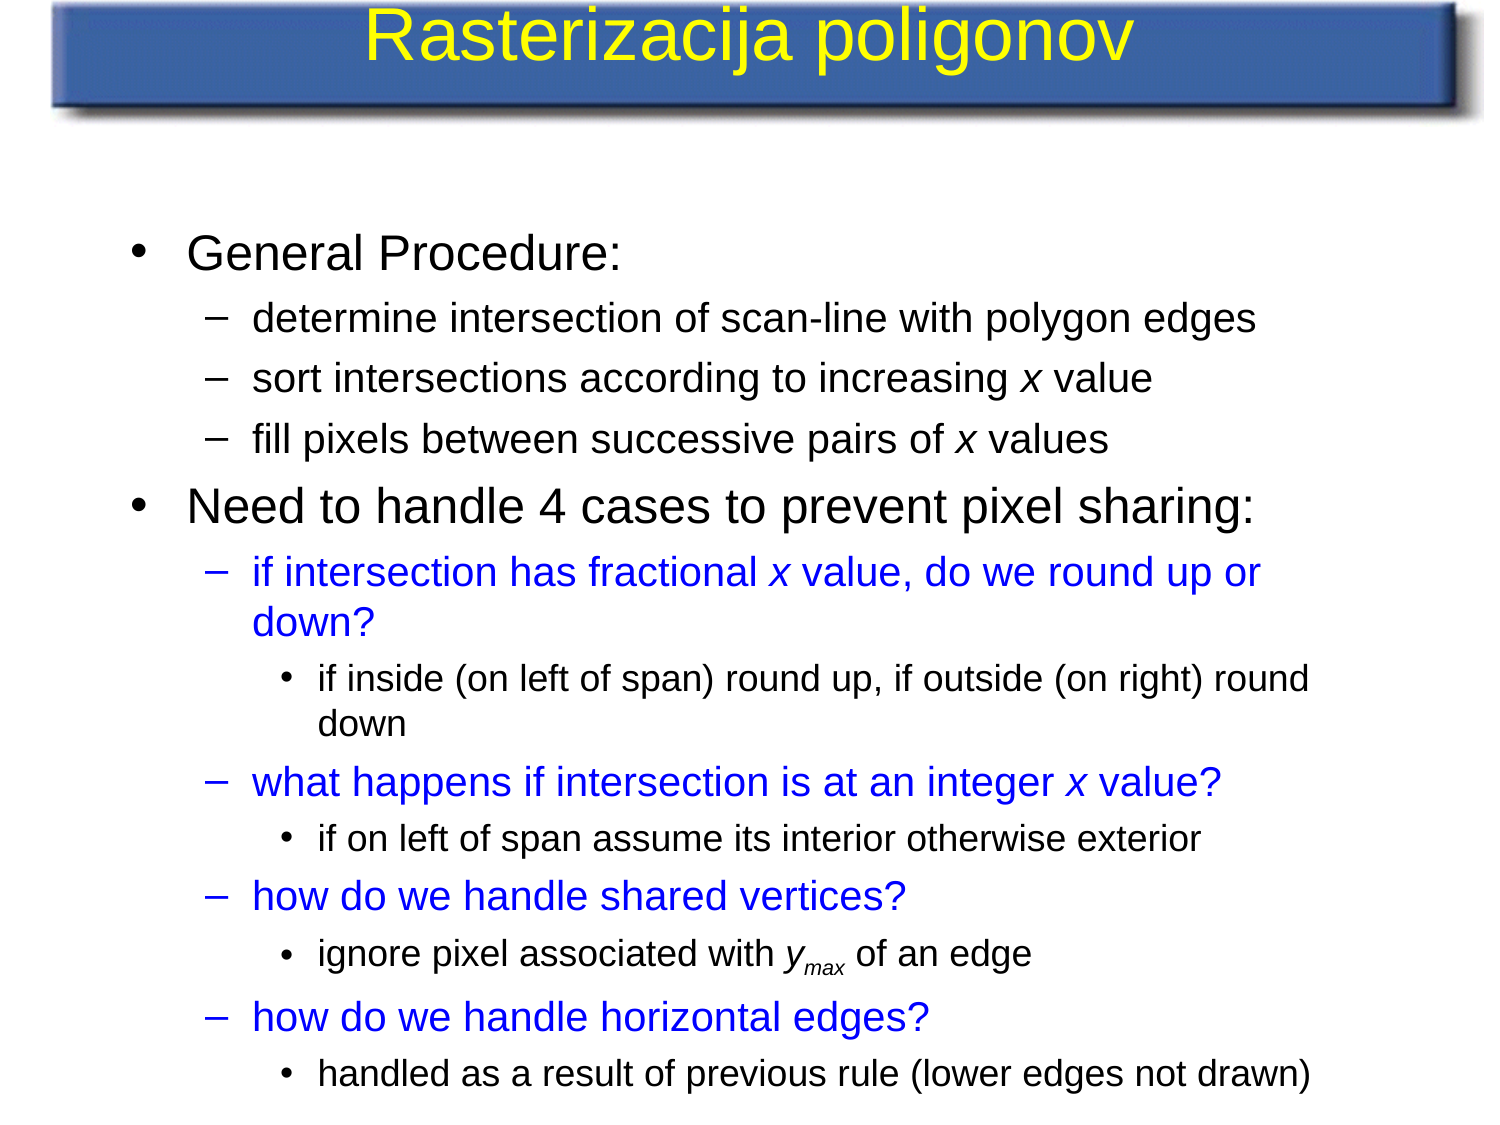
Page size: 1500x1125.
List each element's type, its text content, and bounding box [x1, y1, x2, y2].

picture [50, 0, 1484, 127]
title Rasterizacija poligonov [112, 0, 1388, 124]
list General Procedure: determine intersection of scan-line with polygon edges sort intersections according to increasing x value fill pixels between successive pairs of x values Need to handle 4 cases to prevent pixel sharing: if intersection has fractional x value, do we round up or down? if inside (on left of span) round up, if outside (on right) round down what happens if intersection is at an integer x value? if on left of span assume its interior otherwise exterior how do we handle shared vertices? ignore pixel associated with ymax of an edge how do we handle horizontal edges? handled as a result of previous rule (lower edges not drawn) [115, 212, 1391, 1125]
